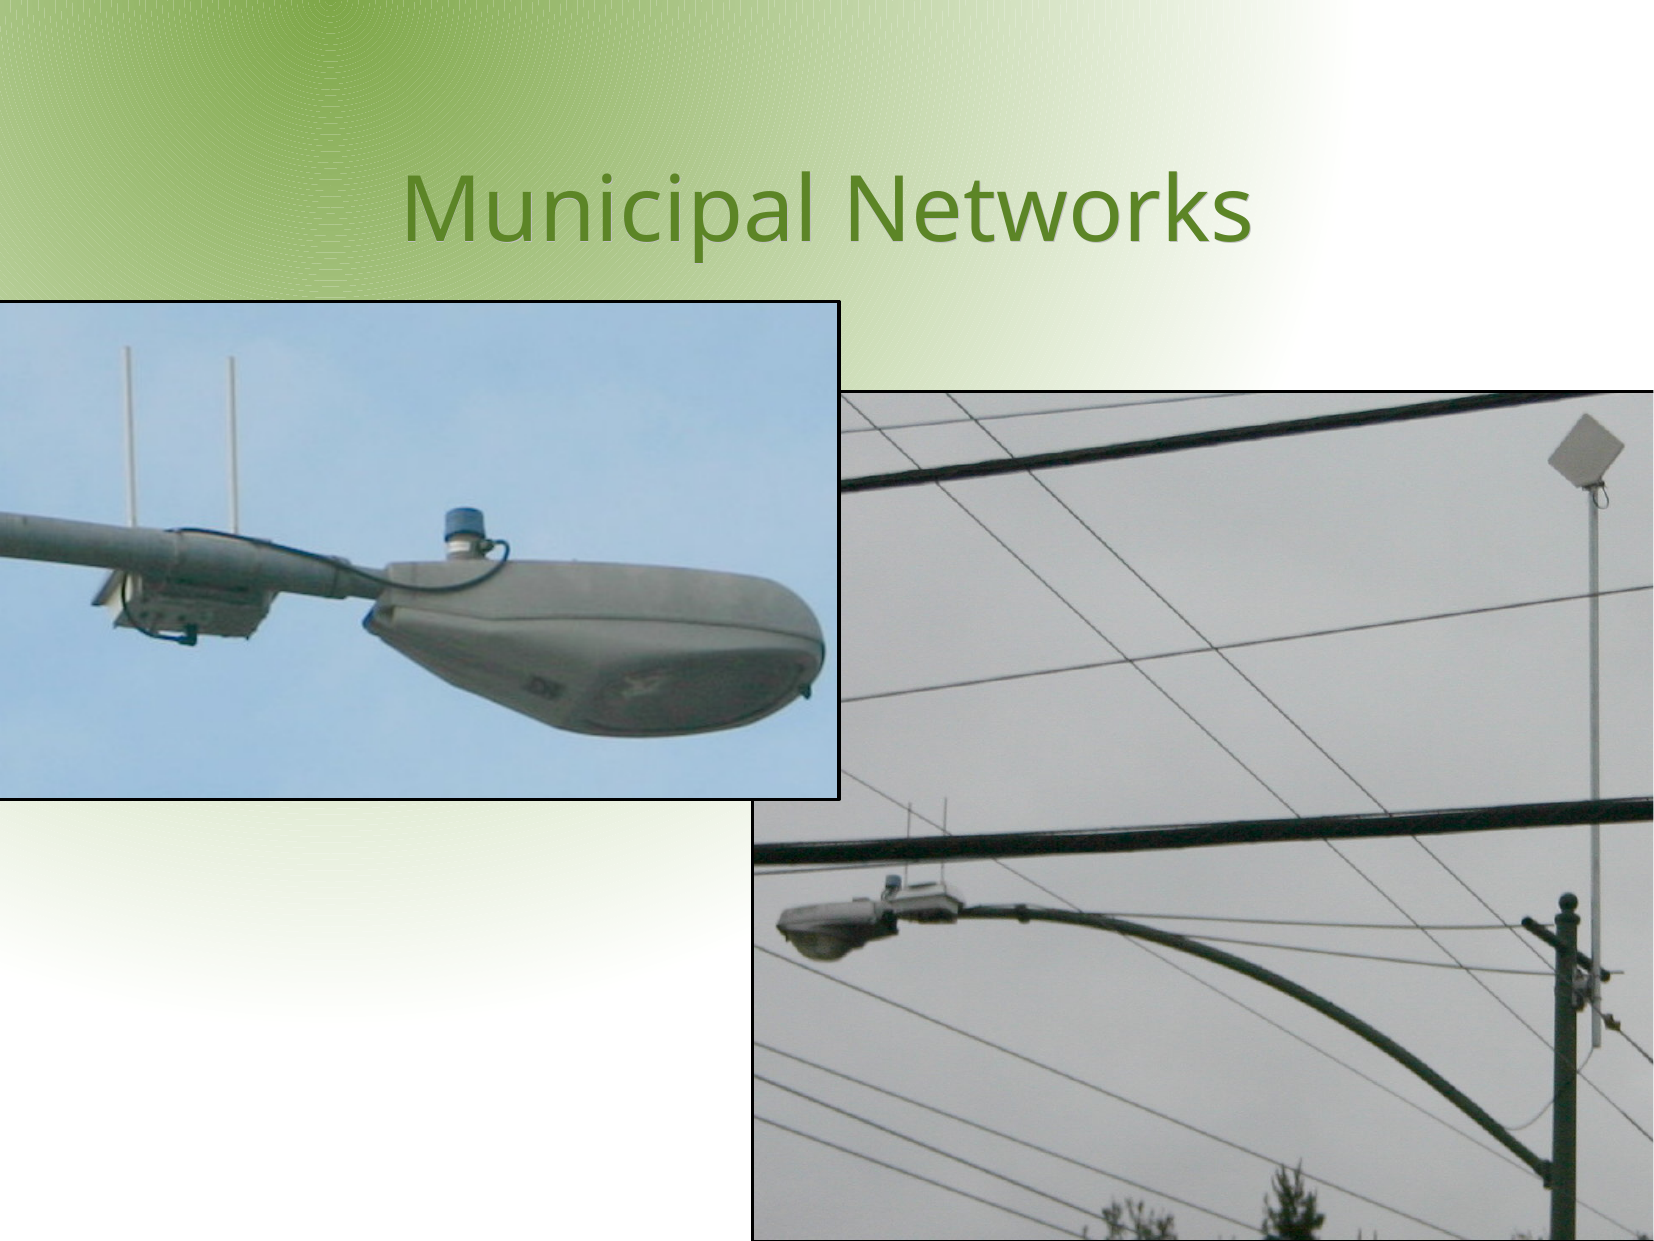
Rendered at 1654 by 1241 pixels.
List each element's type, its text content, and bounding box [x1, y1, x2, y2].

picture [753, 392, 1654, 1241]
title Municipal Networks [121, 102, 1534, 311]
picture [0, 302, 838, 798]
